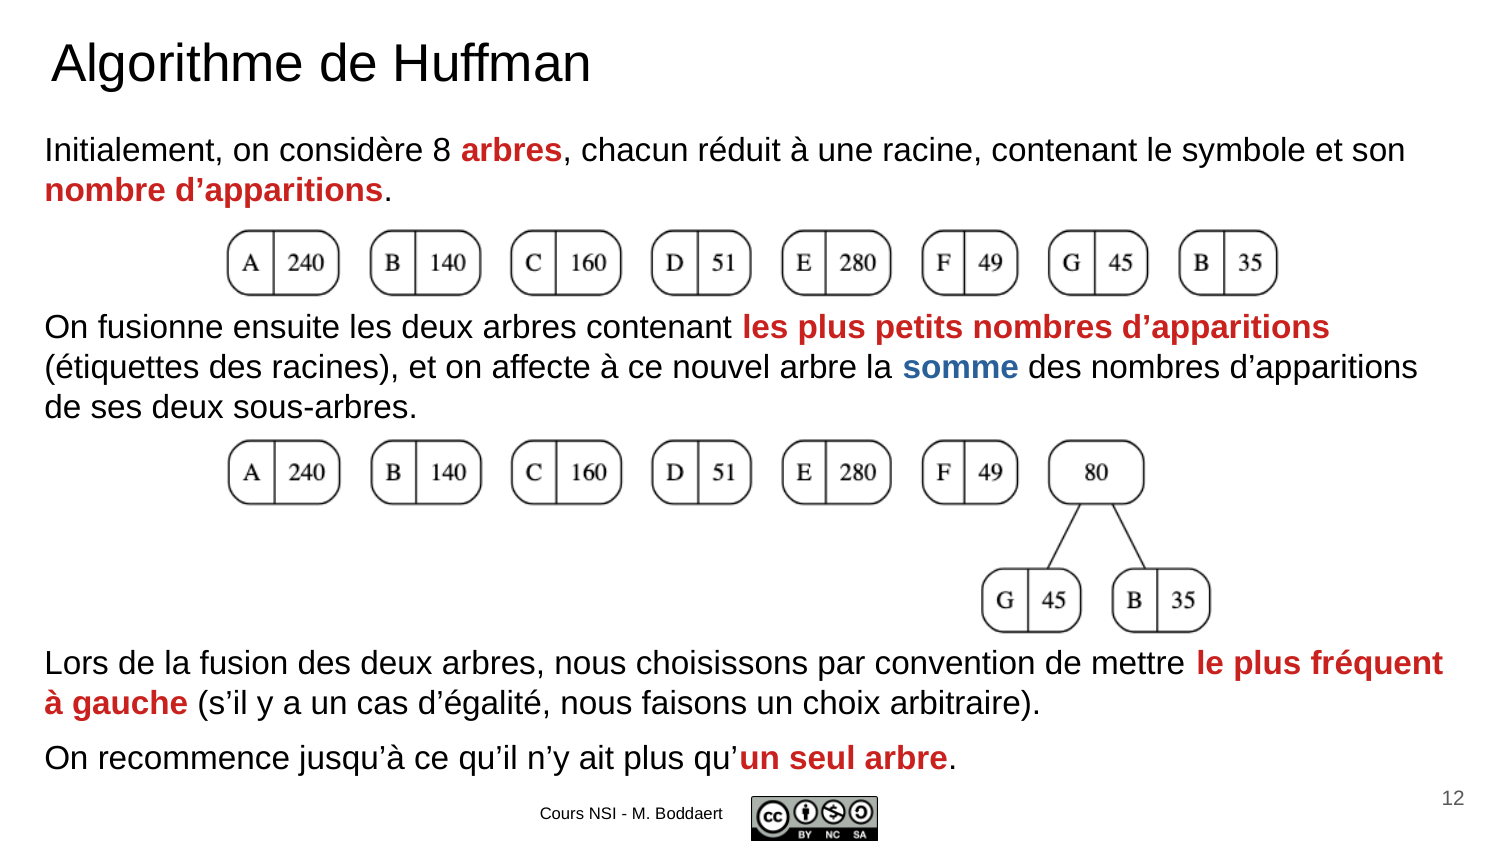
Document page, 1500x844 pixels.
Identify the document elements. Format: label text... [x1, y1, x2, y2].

picture [222, 433, 1217, 640]
text_box On recommence jusqu’à ce qu’il n’y ait plus qu’un seul arbre. [29, 728, 1477, 798]
picture [751, 798, 878, 841]
slide_number <numéro> [1389, 764, 1480, 830]
title Algorithme de Huffman [51, 13, 1449, 108]
picture [221, 223, 1284, 297]
text_box Lors de la fusion des deux arbres, nous choisissons par convention de mettre le plus fréquent à gauche (s’il y a un cas d’égalité, nous faisons un choix arbitraire). [29, 634, 1477, 728]
text_box Initialement, on considère 8 arbres, chacun réduit à une racine, contenant le symbole et son nombre d’apparitions. [29, 120, 1477, 237]
text_box On fusionne ensuite les deux arbres contenant les plus petits nombres d’apparitions (étiquettes des racines), et on affecte à ce nouvel arbre la somme des nombres d’apparitions de ses deux sous-arbres. [29, 297, 1477, 443]
